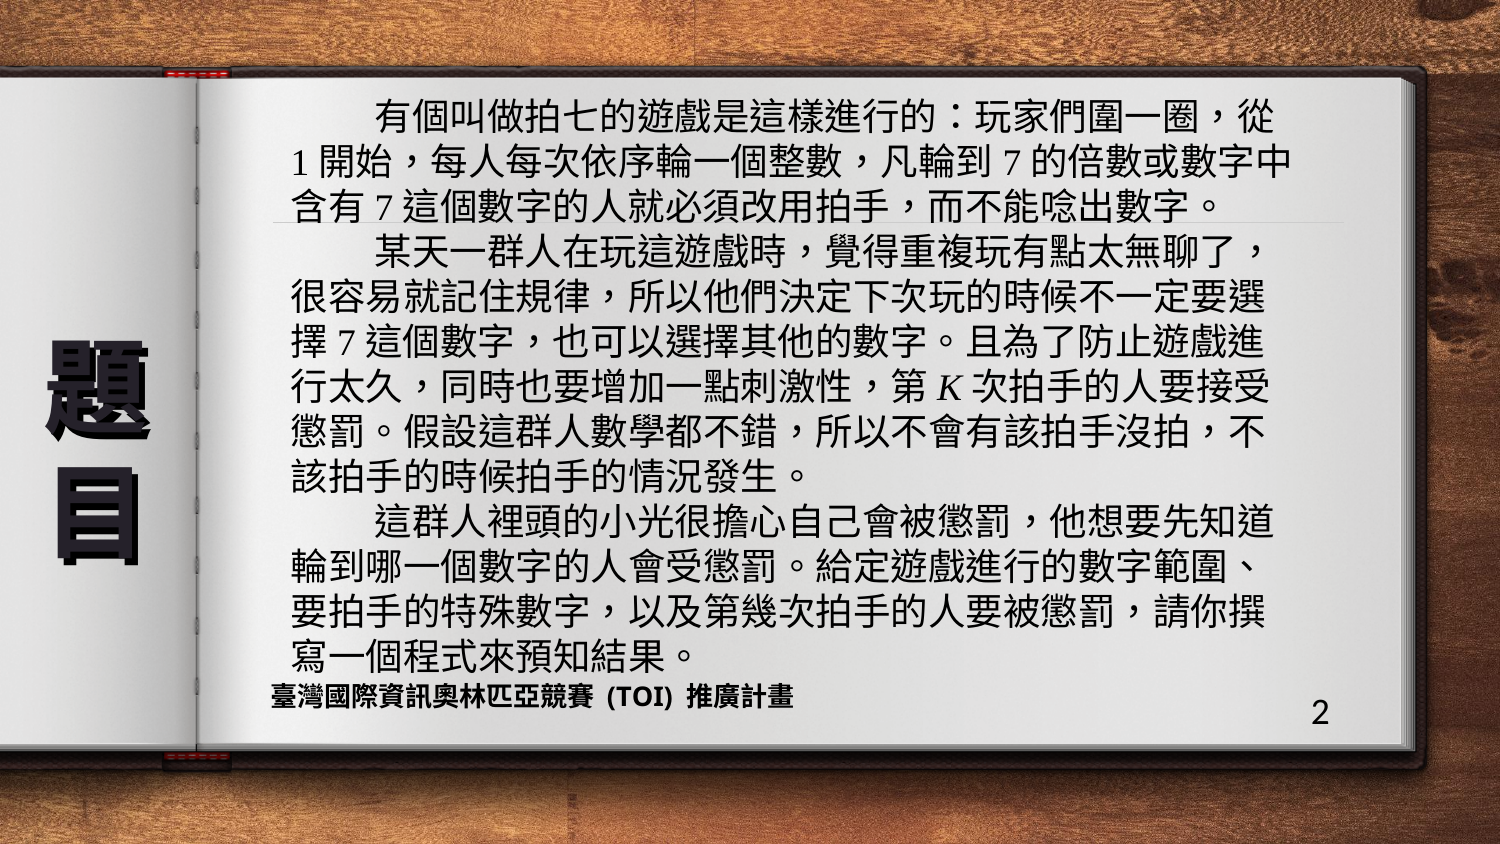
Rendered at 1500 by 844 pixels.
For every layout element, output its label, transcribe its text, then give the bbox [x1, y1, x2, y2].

title 題 目 [28, 306, 210, 552]
text_box 有個叫做拍七的遊戲是這樣進行的：玩家們圍一圈，從1開始，每人每次依序輪一個整數，凡輪到7的倍數或數字中含有7這個數字的人就必須改用拍手，而不能唸出數字。 某天一群人在玩這遊戲時，覺得重複玩有點太無聊了，很容易就記住規律，所以他們決定下次玩的時候不一定要選擇7這個數字，也可以選擇其他的數字。且為了防止遊戲進行太久，同時也要增加一點刺激性，第K次拍手的人要接受懲罰。假設這群人數學都不錯，所以不會有該拍手沒拍，不該拍手的時候拍手的情況發生。 這群人裡頭的小光很擔心自己會被懲罰，他想要先知道輪到哪一個數字的人會受懲罰。給定遊戲進行的數字範圍、要拍手的特殊數字，以及第幾次拍手的人要被懲罰，請你撰寫一個程式來預知結果。 [276, 40, 1309, 686]
text_box [1295, 672, 1386, 737]
